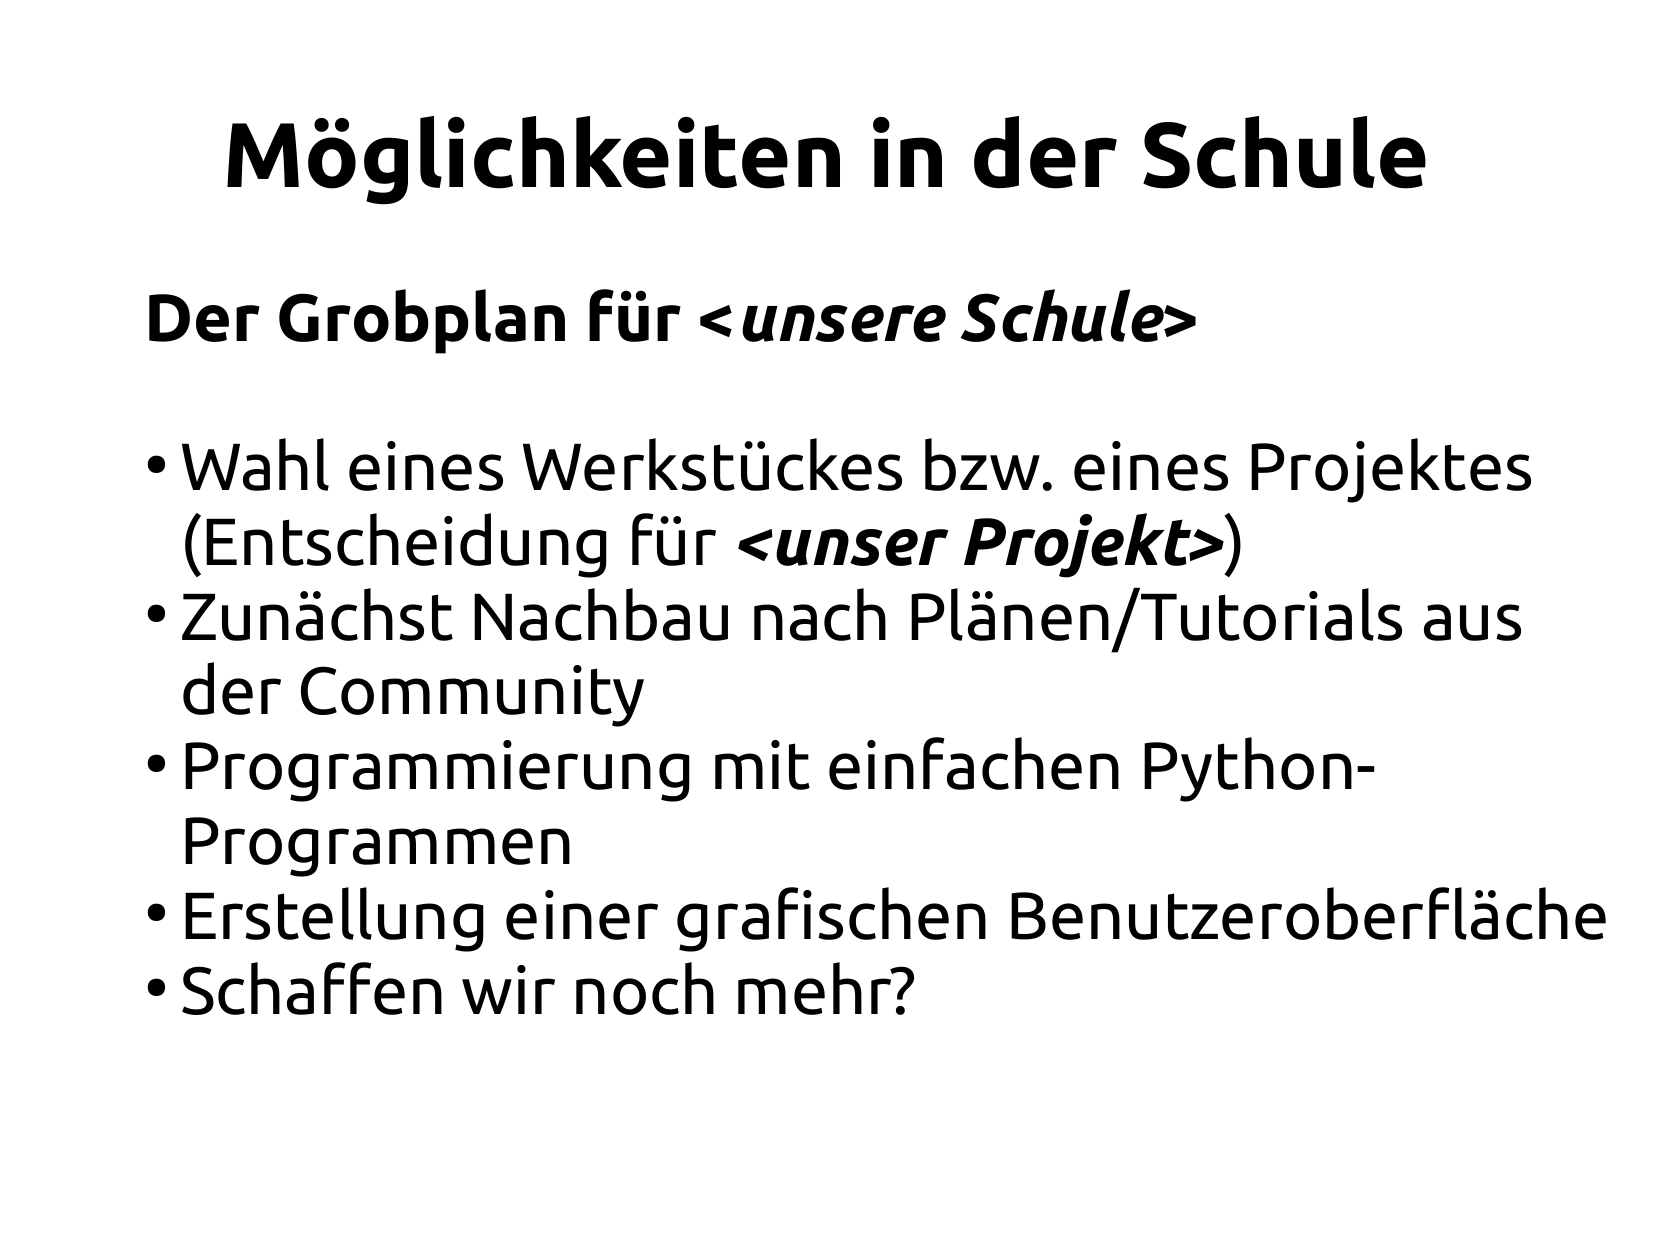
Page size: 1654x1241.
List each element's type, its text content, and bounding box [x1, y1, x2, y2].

text_box Der Grobplan für <unsere Schule> Wahl eines Werkstückes bzw. eines Projektes (Entscheidung für <unser Projekt>) Zunächst Nachbau nach Plänen/Tutorials aus der Community Programmierung mit einfachen Python-Programmen Erstellung einer grafischen Benutzeroberfläche Schaffen wir noch mehr? [129, 271, 1630, 1182]
title Möglichkeiten in der Schule [82, 49, 1571, 257]
